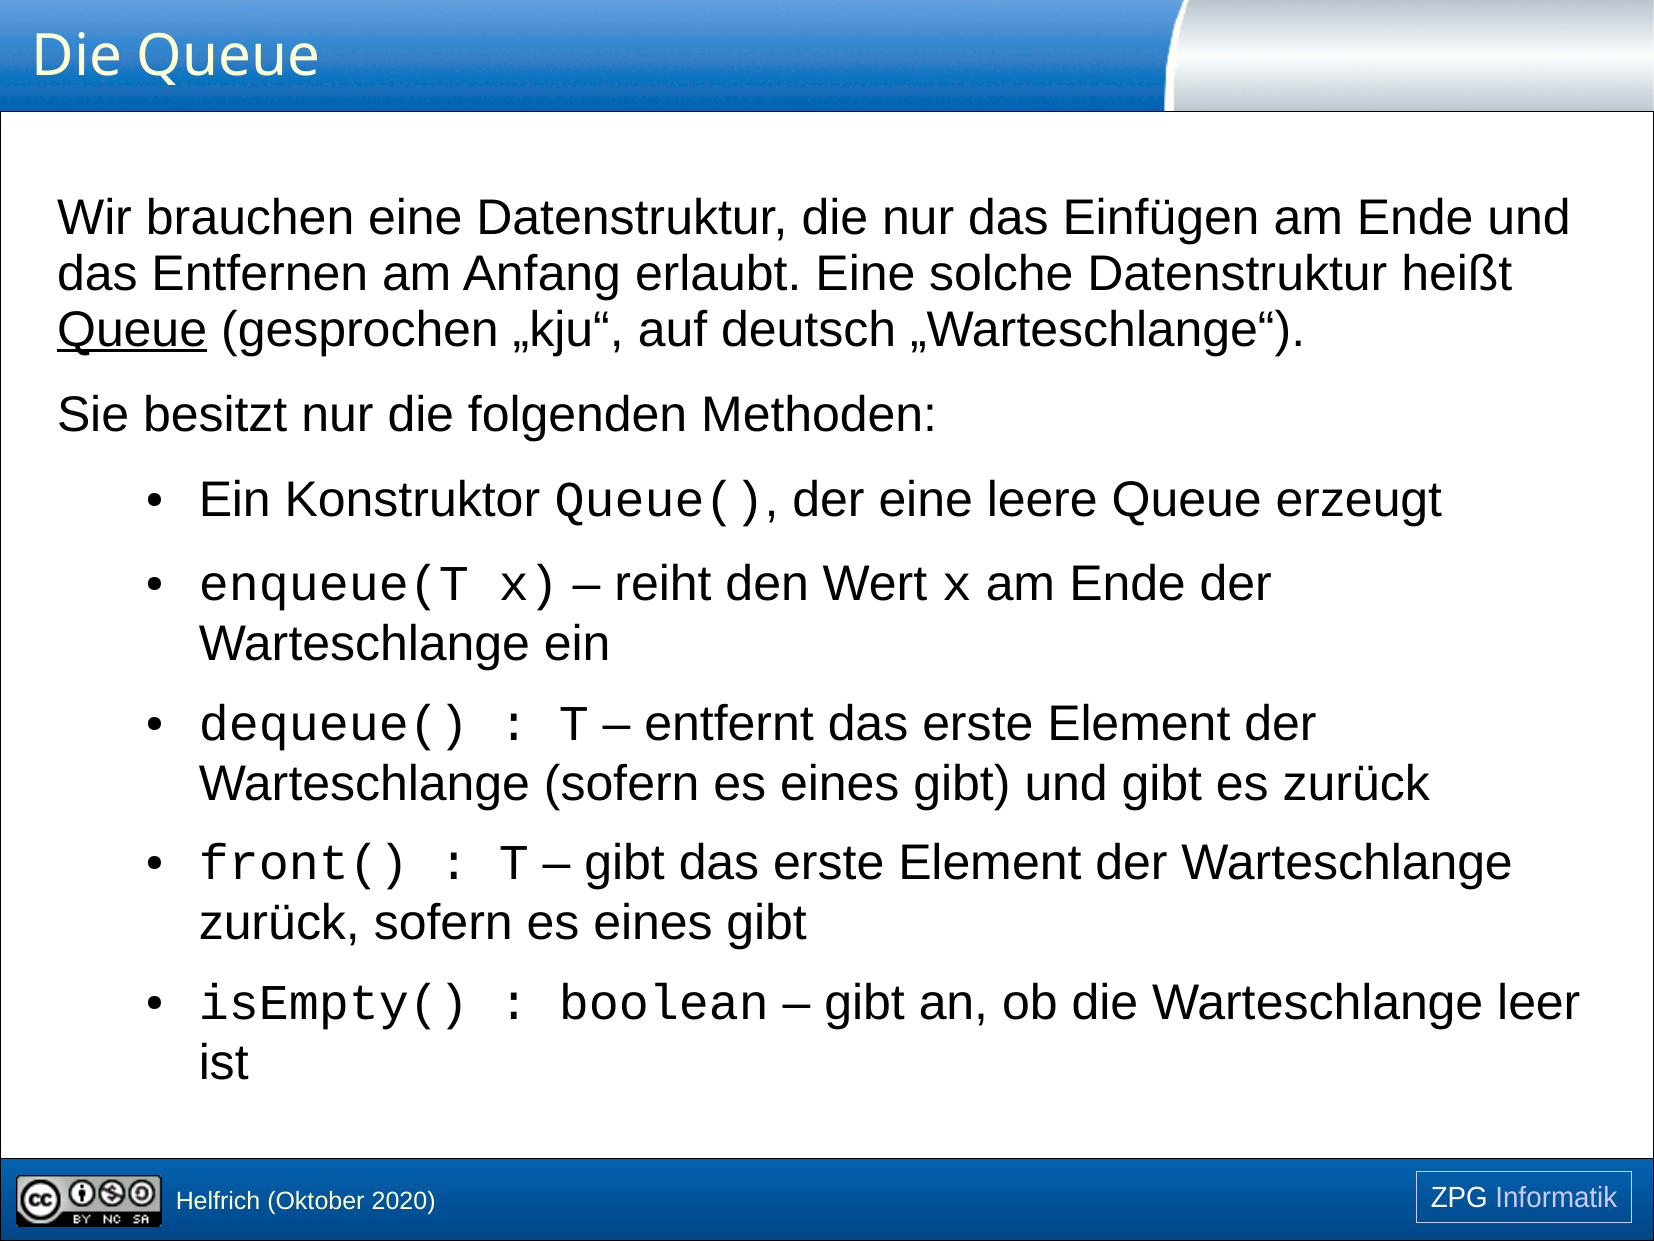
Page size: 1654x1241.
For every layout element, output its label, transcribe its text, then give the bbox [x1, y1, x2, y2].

picture [0, 0, 1654, 111]
title Die Queue [31, 14, 1151, 92]
picture [16, 1175, 162, 1227]
list Wir brauchen eine Datenstruktur, die nur das Einfügen am Ende und das Entfernen am Anfang erlaubt. Eine solche Datenstruktur heißt Queue (gesprochen „kju“, auf deutsch „Warteschlange“). Sie besitzt nur die folgenden Methoden: Ein Konstruktor Queue(), der eine leere Queue erzeugt enqueue(T x) – reiht den Wert x am Ende der Warteschlange ein dequeue() : T – entfernt das erste Element der Warteschlange (sofern es eines gibt) und gibt es zurück front() : T – gibt das erste Element der Warteschlange zurück, sofern es eines gibt isEmpty() : boolean – gibt an, ob die Warteschlange leer ist [57, 189, 1605, 1170]
